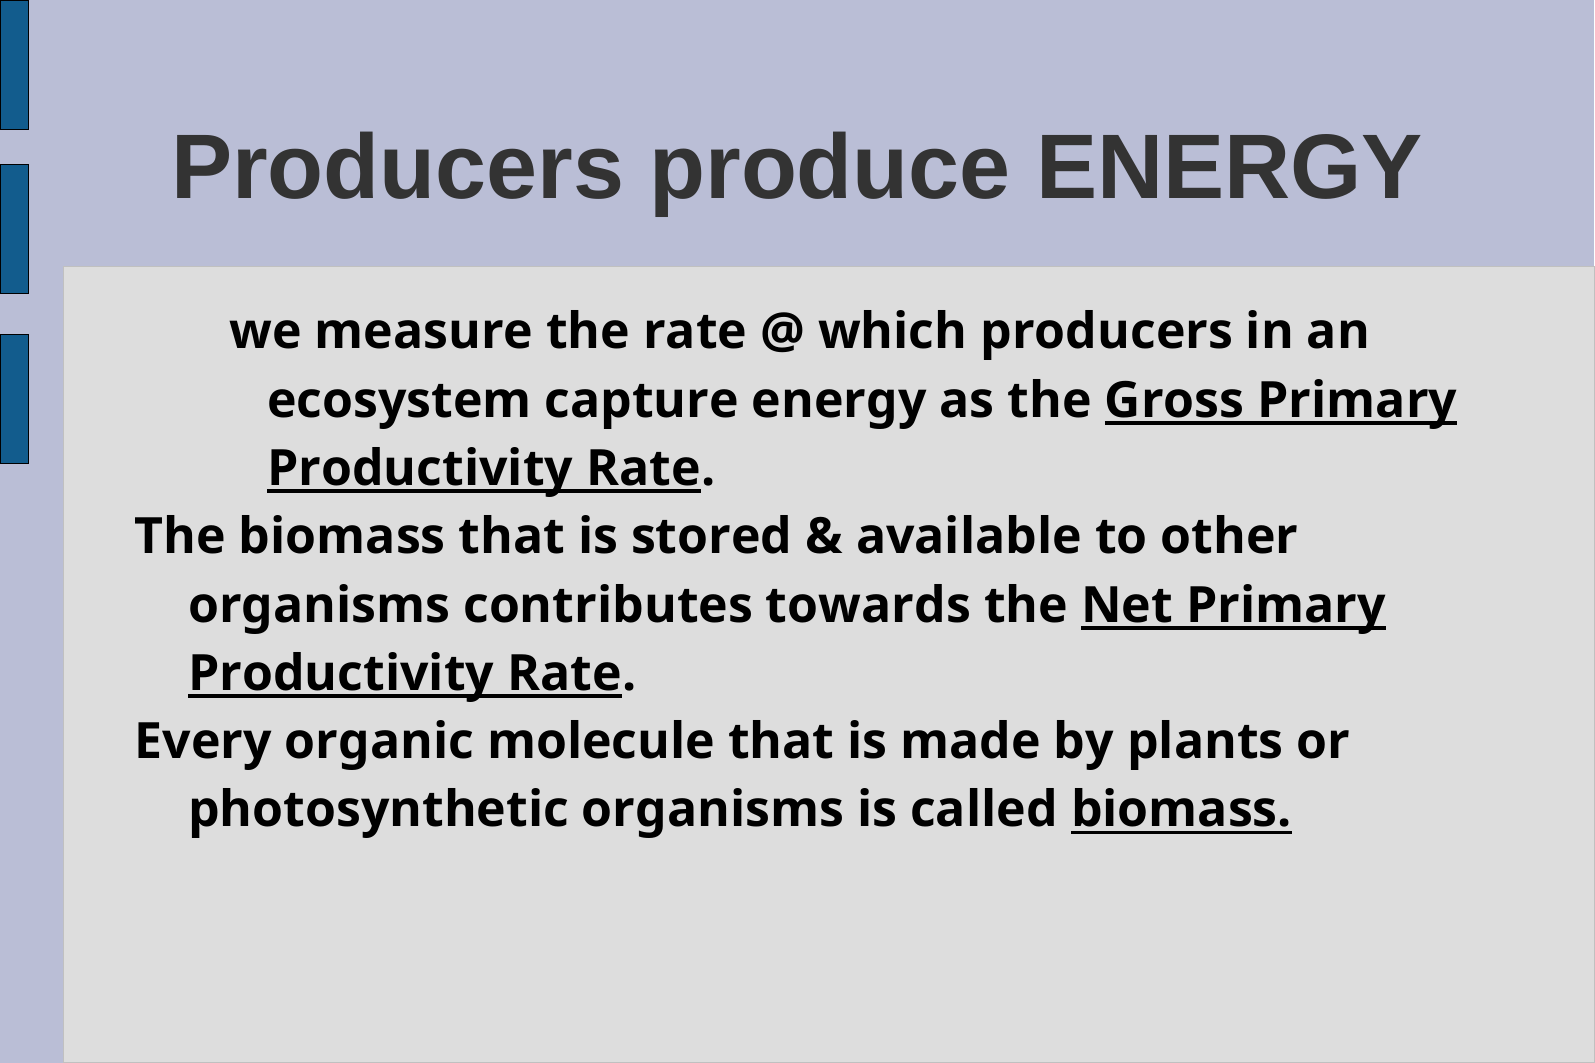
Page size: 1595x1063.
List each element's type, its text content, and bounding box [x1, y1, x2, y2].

title Producers produce ENERGY [117, 78, 1479, 256]
list we measure the rate @ which producers in an ecosystem capture energy as the Gross Primary Productivity Rate. The biomass that is stored & available to other organisms contributes towards the Net Primary Productivity Rate. Every organic molecule that is made by plants or photosynthetic organisms is called biomass. [117, 295, 1479, 966]
